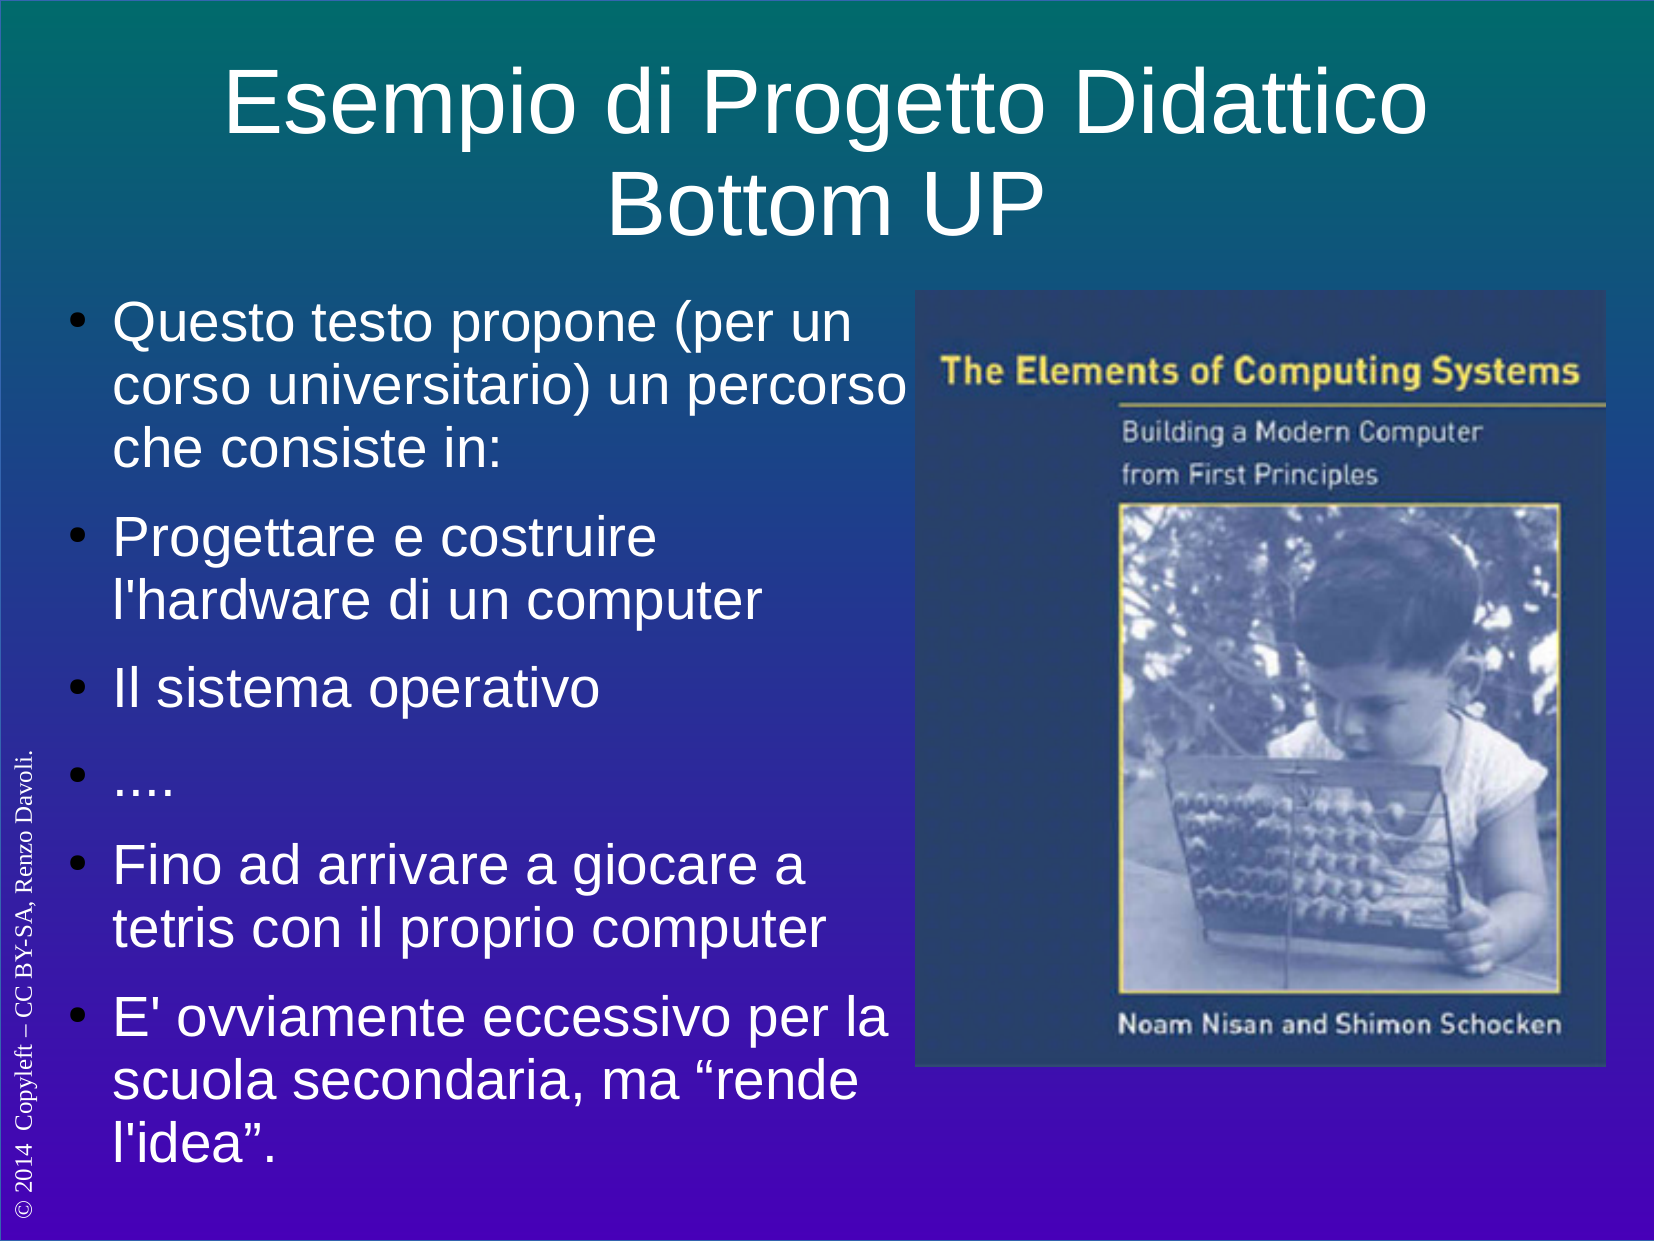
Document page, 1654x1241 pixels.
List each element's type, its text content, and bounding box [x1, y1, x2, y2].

title Esempio di Progetto Didattico Bottom UP [82, 49, 1571, 257]
list Questo testo propone (per un corso universitario) un percorso che consiste in: Progettare e costruire l'hardware di un computer Il sistema operativo .... Fino ad arrivare a giocare a tetris con il proprio computer E' ovviamente eccessivo per la scuola secondaria, ma “rende l'idea”. [52, 290, 916, 1186]
picture [915, 290, 1606, 1067]
